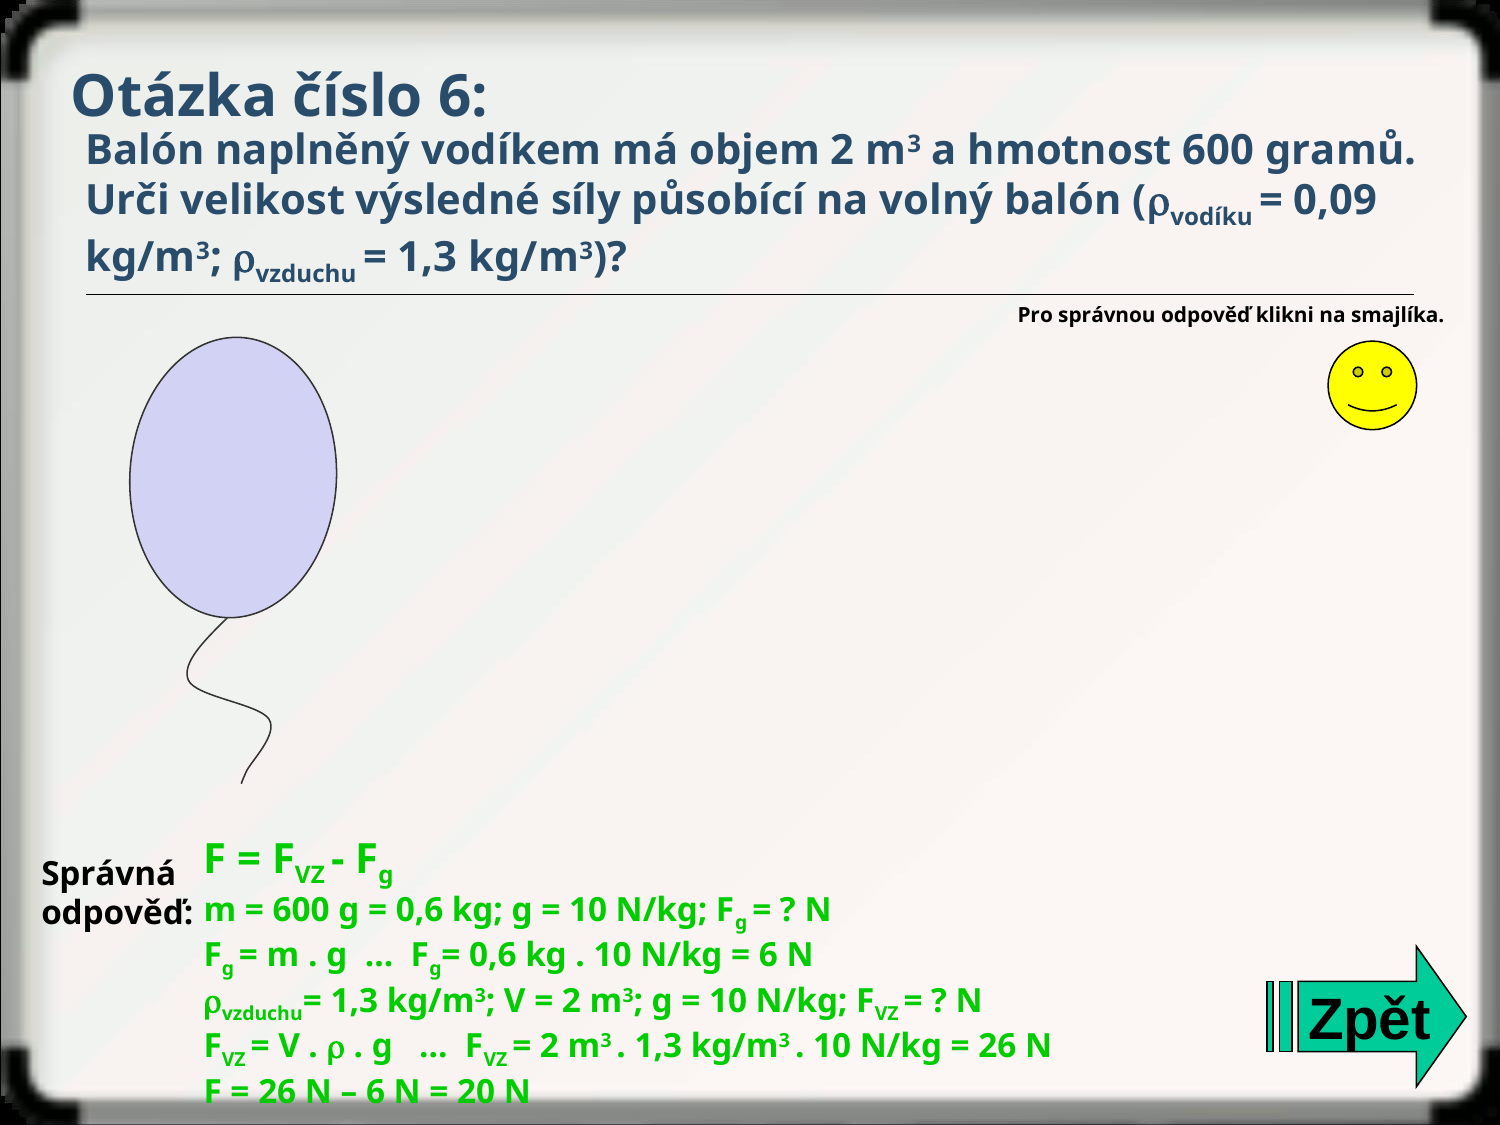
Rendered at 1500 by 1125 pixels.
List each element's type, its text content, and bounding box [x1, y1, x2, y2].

text_box [129, 337, 337, 618]
text_box Pro správnou odpověď klikni na smajlíka. [1002, 267, 1464, 362]
text_box Balón naplněný vodíkem má objem 2 m3 a hmotnost 600 gramů. Urči velikost výsledné síly působící na volný balón (vodíku = 0,09 kg/m3; vzduchu = 1,3 kg/m3)? [70, 157, 1444, 253]
text_box Otázka číslo 6: [55, 54, 1391, 149]
text_box F = FVZ - Fg m = 600 g = 0,6 kg; g = 10 N/kg; Fg = ? N Fg = m . g … Fg= 0,6 kg . 10 N/kg = 6 N vzduchu= 1,3 kg/m3; V = 2 m3; g = 10 N/kg; FVZ = ? N FVZ = V .  . g … FVZ = 2 m3 . 1,3 kg/m3 . 10 N/kg = 26 N F = 26 N – 6 N = 20 N [188, 909, 1223, 1072]
text_box Zpět [1298, 946, 1467, 1087]
picture [0, 0, 1500, 1125]
text_box Zpět [1279, 981, 1292, 1052]
text_box Zpět [1267, 981, 1273, 1052]
text_box Správná odpověď: [26, 844, 222, 940]
text_box [1328, 341, 1417, 430]
